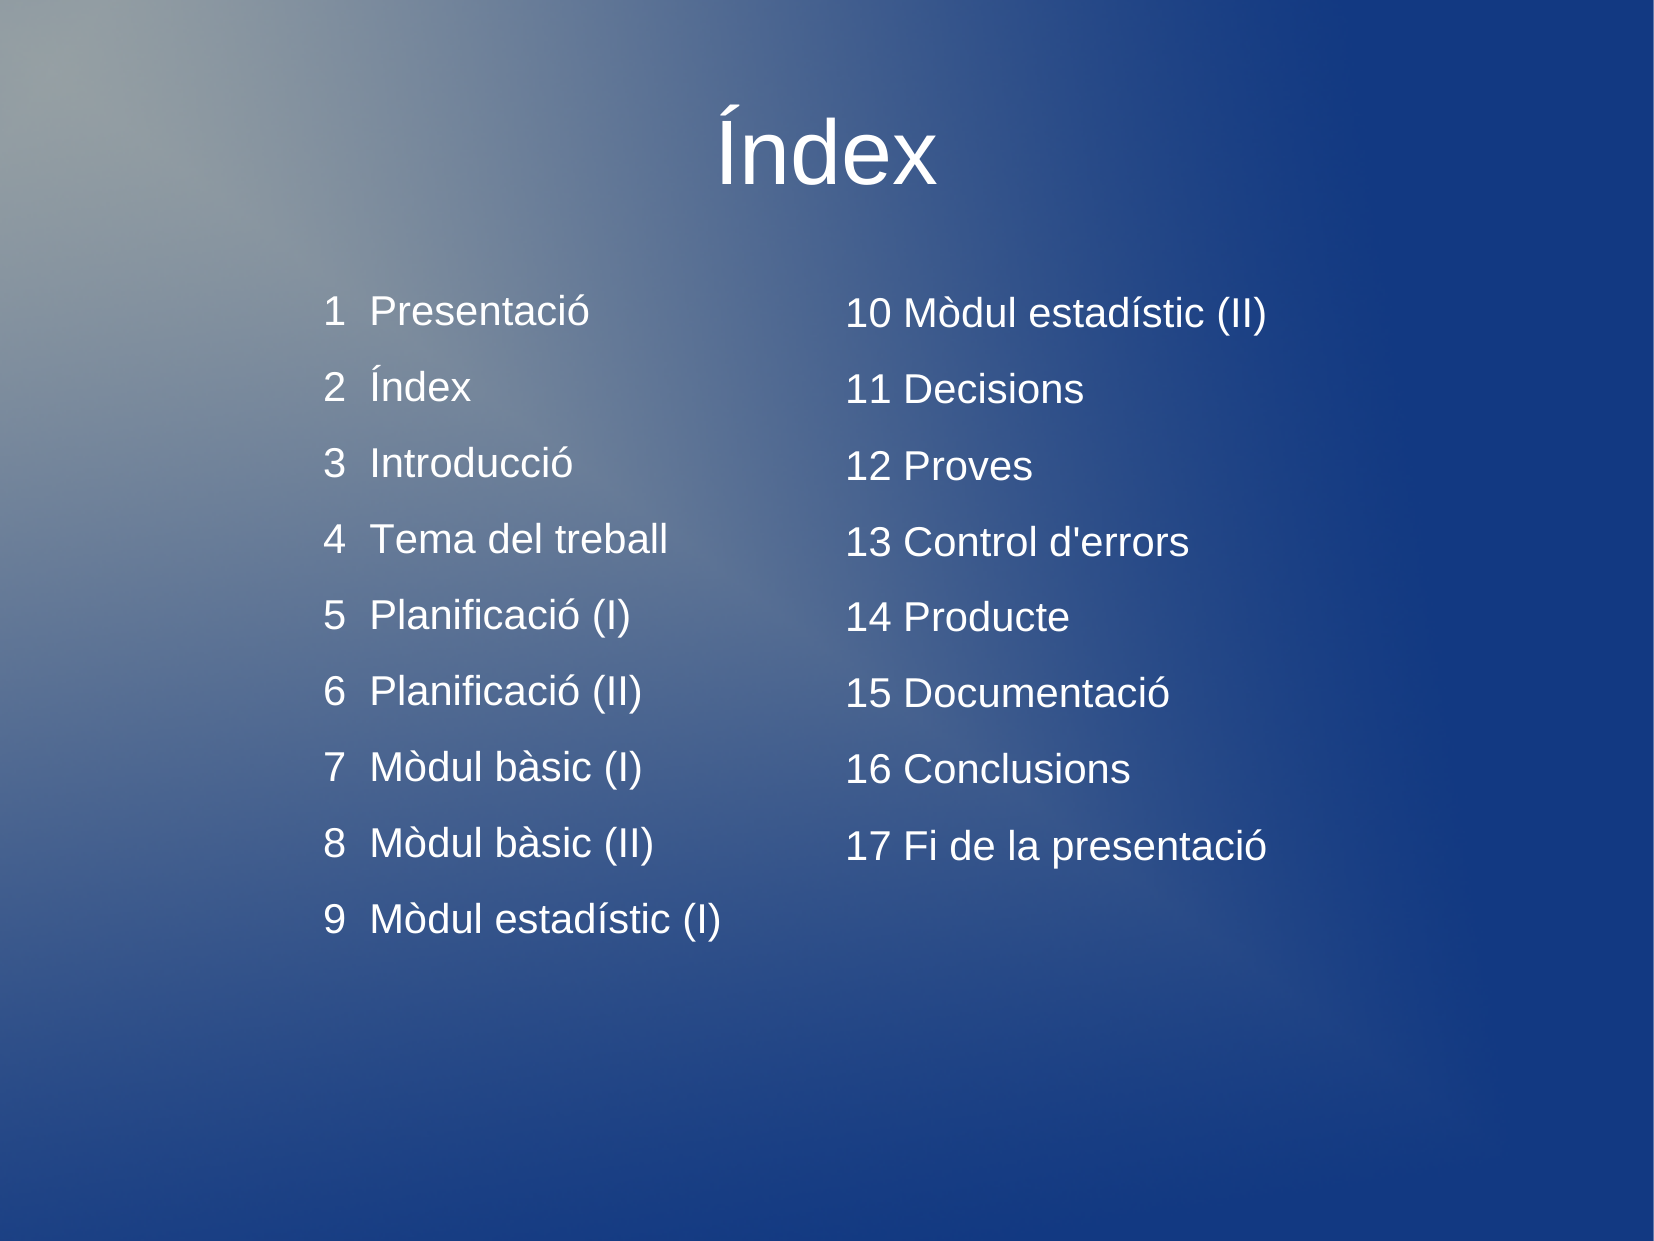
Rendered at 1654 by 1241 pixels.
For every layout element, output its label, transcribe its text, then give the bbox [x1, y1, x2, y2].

picture [0, 0, 1654, 1241]
list 1 Presentació 2 Índex 3 Introducció 4 Tema del treball 5 Planificació (I) 6 Planificació (II) 7 Mòdul bàsic (I) 8 Mòdul bàsic (II) 9 Mòdul estadístic (I) [323, 287, 812, 1008]
list 10 Mòdul estadístic (II) 11 Decisions 12 Proves 13 Control d'errors 14 Producte 15 Documentació 16 Conclusions 17 Fi de la presentació [845, 290, 1572, 1010]
title Índex [82, 49, 1571, 257]
